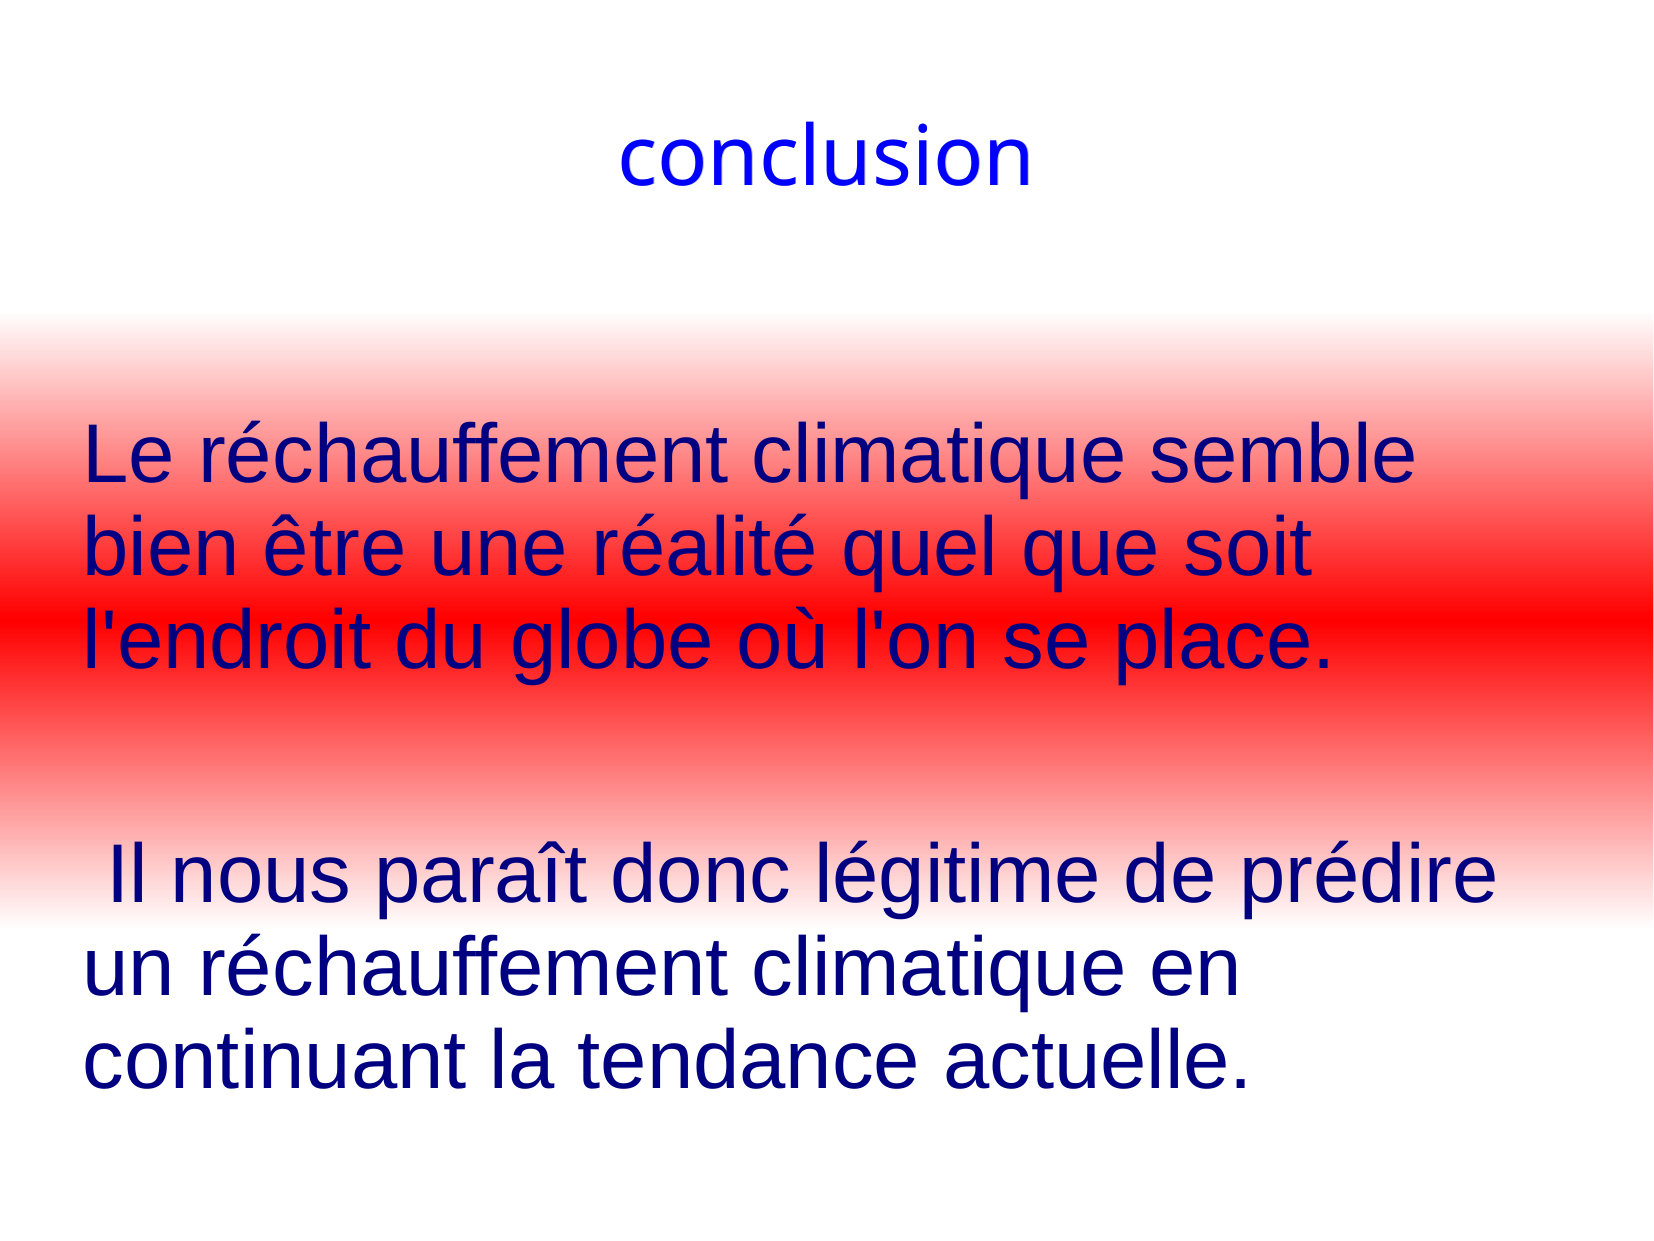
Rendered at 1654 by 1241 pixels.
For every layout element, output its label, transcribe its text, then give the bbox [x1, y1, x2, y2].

title conclusion [82, 49, 1571, 257]
list Le réchauffement climatique semble bien être une réalité quel que soit l'endroit du globe où l'on se place. Il nous paraît donc légitime de prédire un réchauffement climatique en continuant la tendance actuelle. [82, 290, 1571, 1109]
